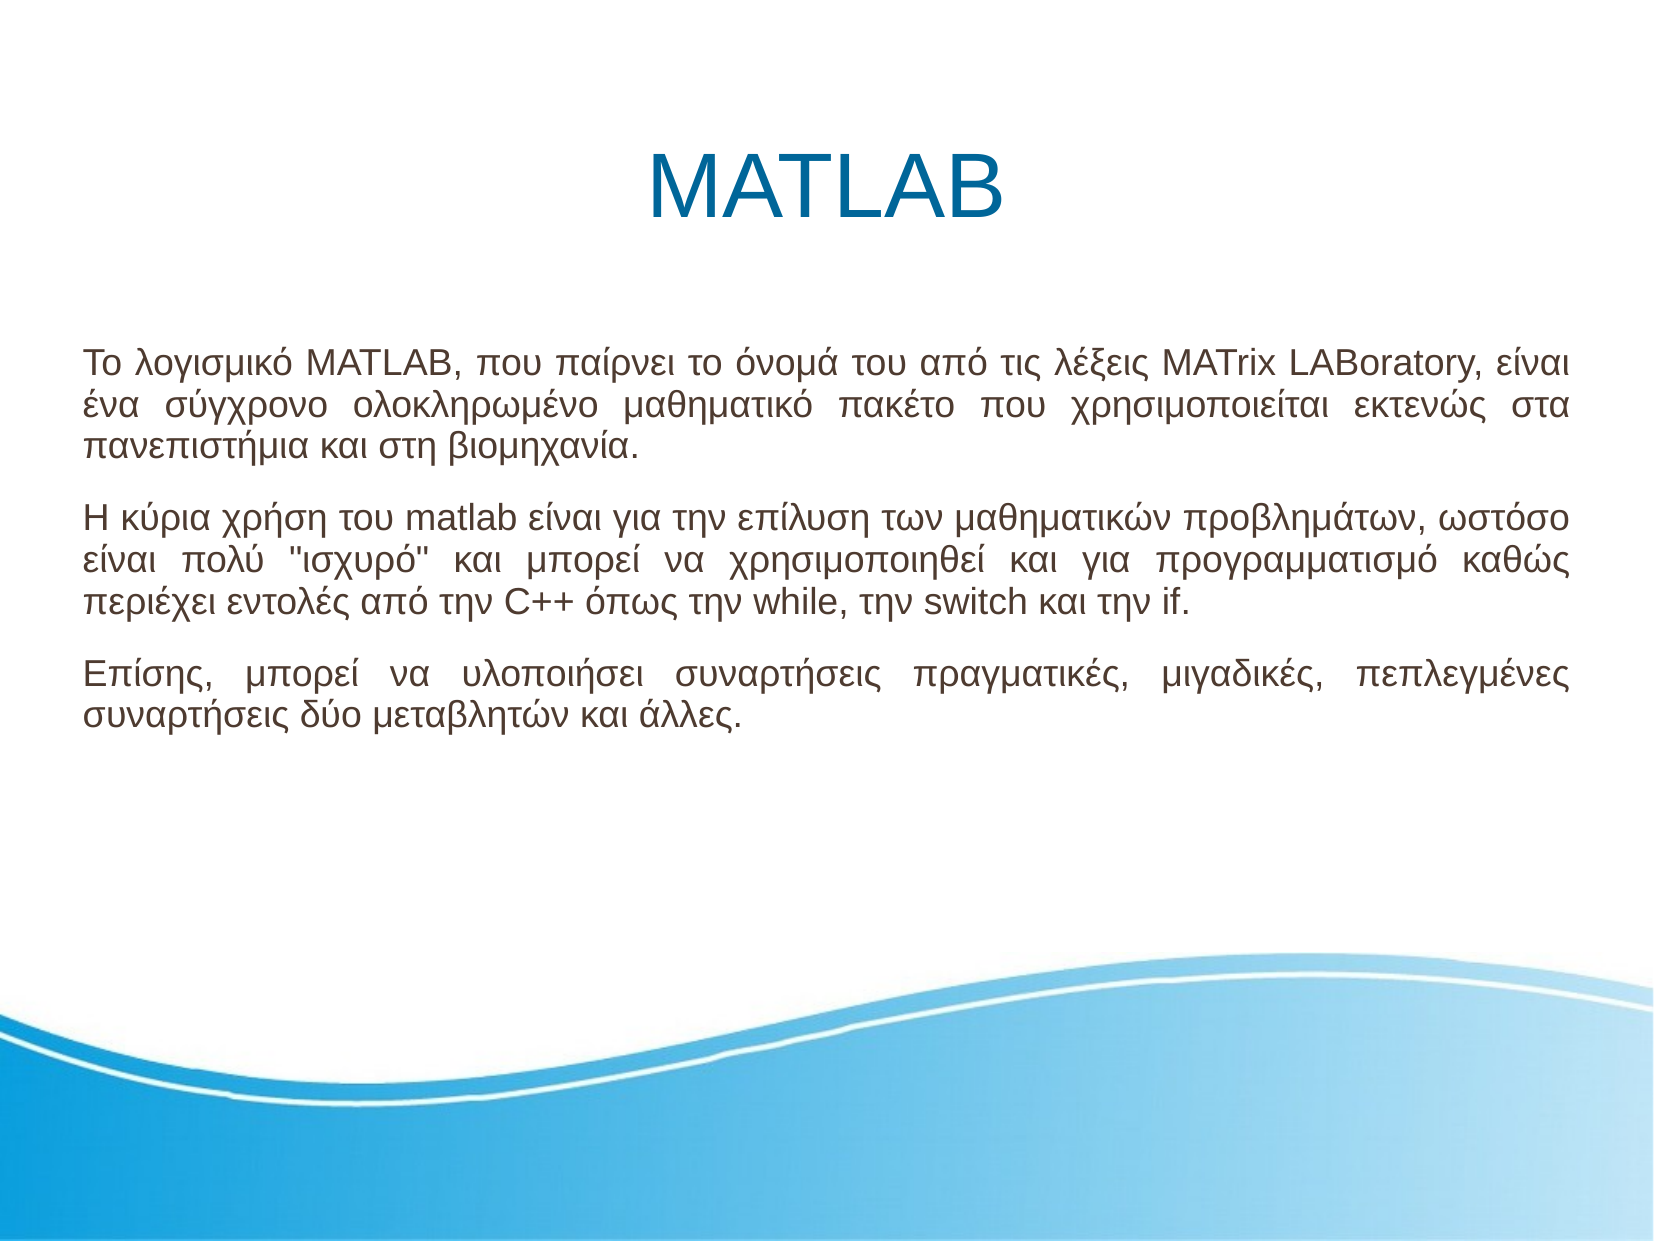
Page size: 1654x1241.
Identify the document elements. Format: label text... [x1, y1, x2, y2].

list Το λογισμικό MATLAB, που παίρνει το όνομά του από τις λέξεις MATrix LABoratory, είναι ένα σύγχρονο ολοκληρωμένο μαθηματικό πακέτο που χρησιμοποιείται εκτενώς στα πανεπιστήμια και στη βιομηχανία. Η κύρια χρήση του matlab είναι για την επίλυση των μαθηματικών προβλημάτων, ωστόσο είναι πολύ "ισχυρό" και μπορεί να χρησιμοποιηθεί και για προγραμματισμό καθώς περιέχει εντολές από την C++ όπως την while, την switch και την if. Επίσης, μπορεί να υλοποιήσει συναρτήσεις πραγματικές, μιγαδικές, πεπλεγμένες συναρτήσεις δύο μεταβλητών και άλλες. [82, 340, 1571, 945]
picture [0, 952, 1654, 1241]
title MATLAB [82, 82, 1571, 290]
